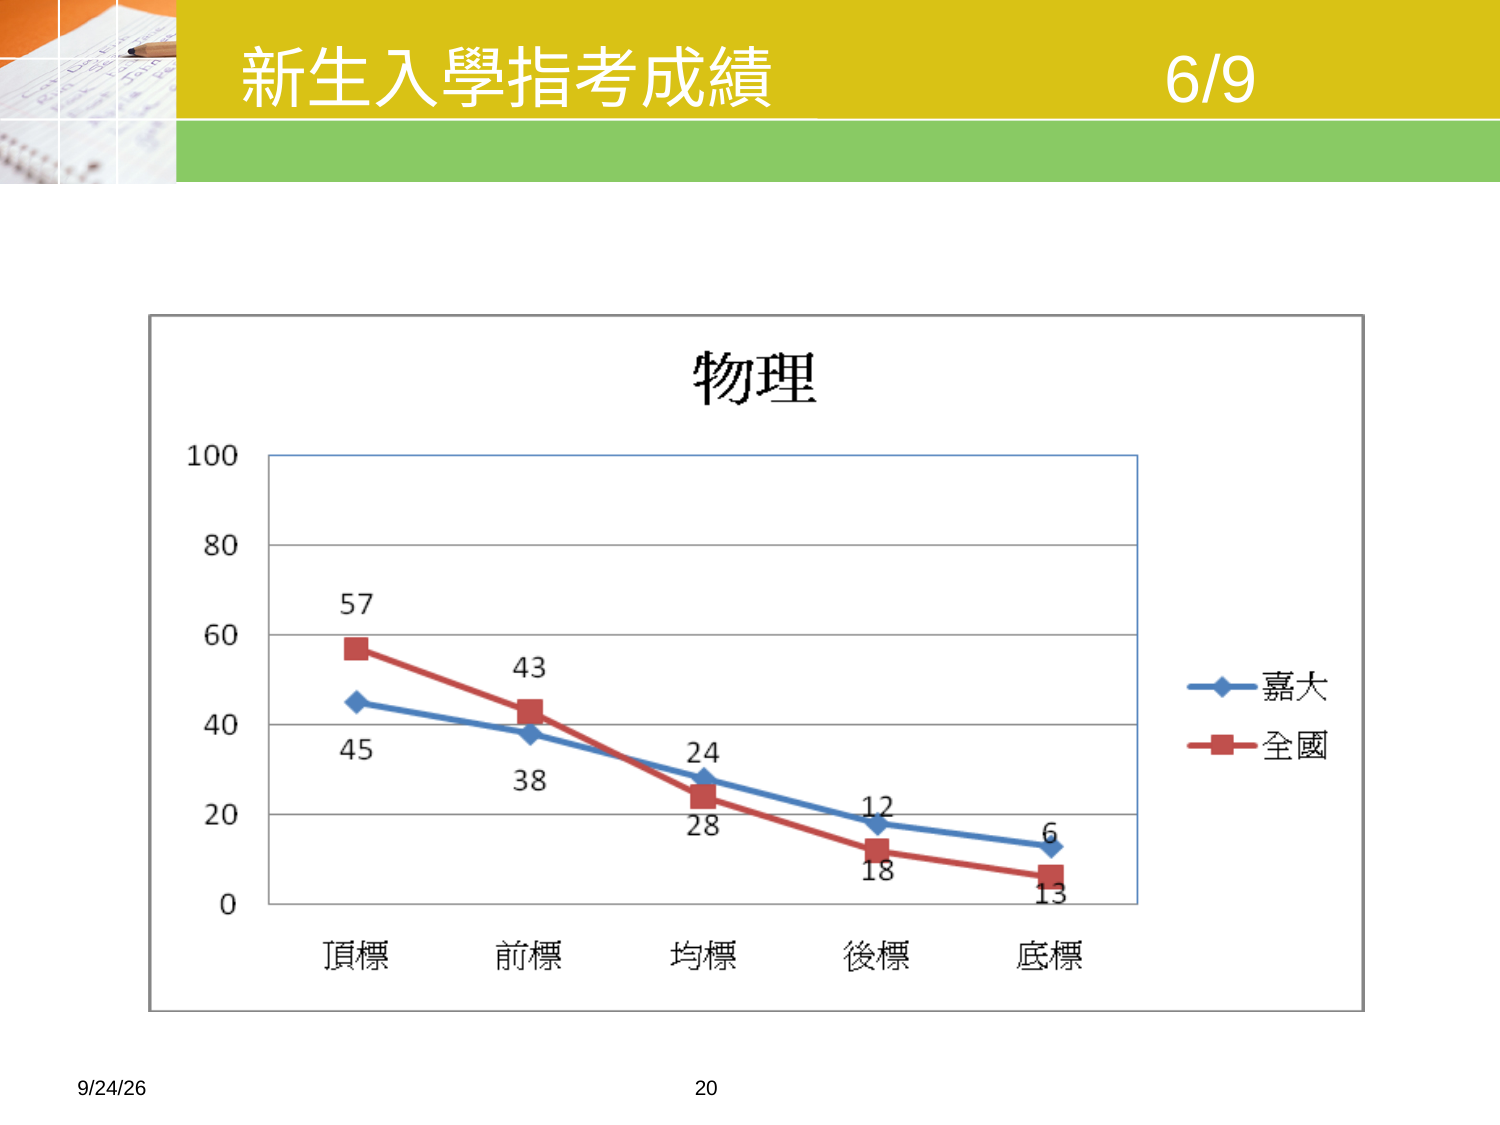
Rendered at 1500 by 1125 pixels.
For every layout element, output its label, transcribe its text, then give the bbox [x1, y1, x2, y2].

picture [147, 314, 1365, 1012]
title 新生入學指考成績 6/9 [225, 28, 1388, 109]
text_box [637, 1067, 775, 1111]
text_box [62, 1067, 376, 1111]
